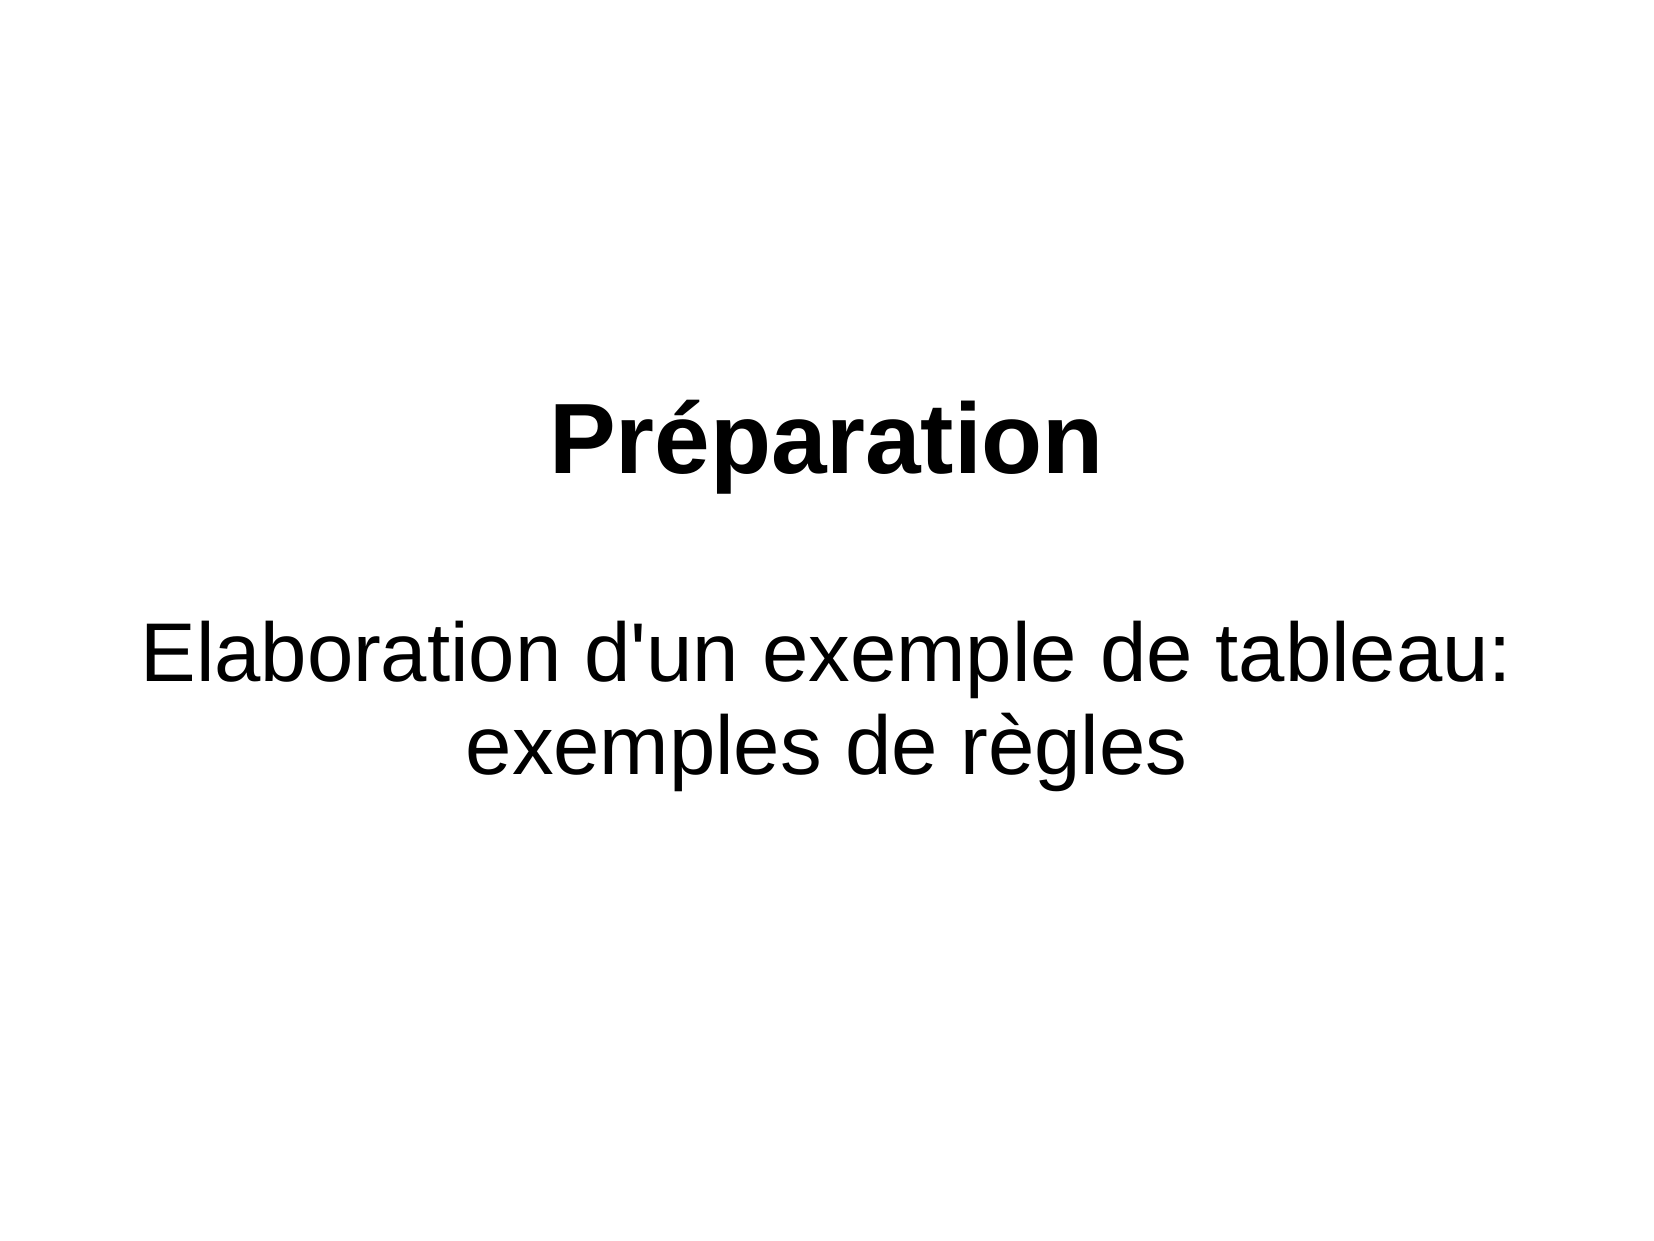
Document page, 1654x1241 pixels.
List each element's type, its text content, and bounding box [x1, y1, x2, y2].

subtitle Préparation Elaboration d'un exemple de tableau: exemples de règles [82, 297, 1571, 1102]
